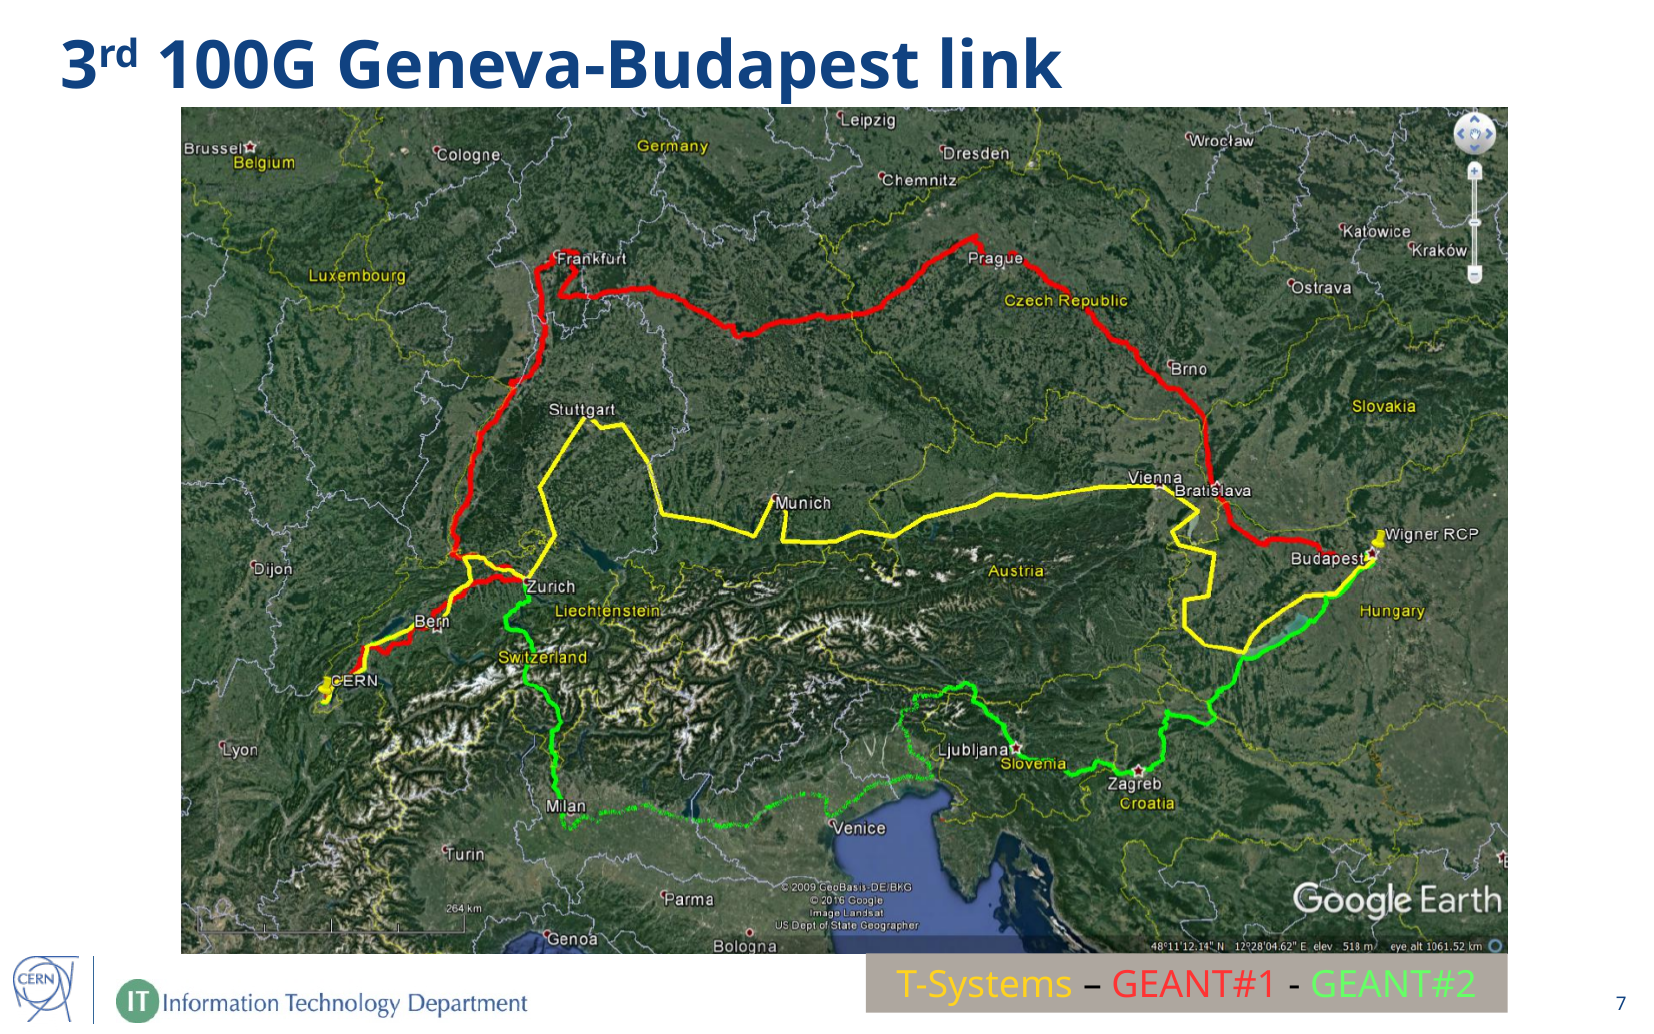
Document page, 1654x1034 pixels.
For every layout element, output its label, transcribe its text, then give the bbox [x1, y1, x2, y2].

title 3rd 100G Geneva-Budapest link [60, 0, 1528, 138]
picture [13, 956, 79, 1032]
picture [181, 107, 1508, 954]
picture [116, 979, 788, 1023]
text_box T-Systems – GEANT#1 - GEANT#2 [865, 953, 1508, 1013]
